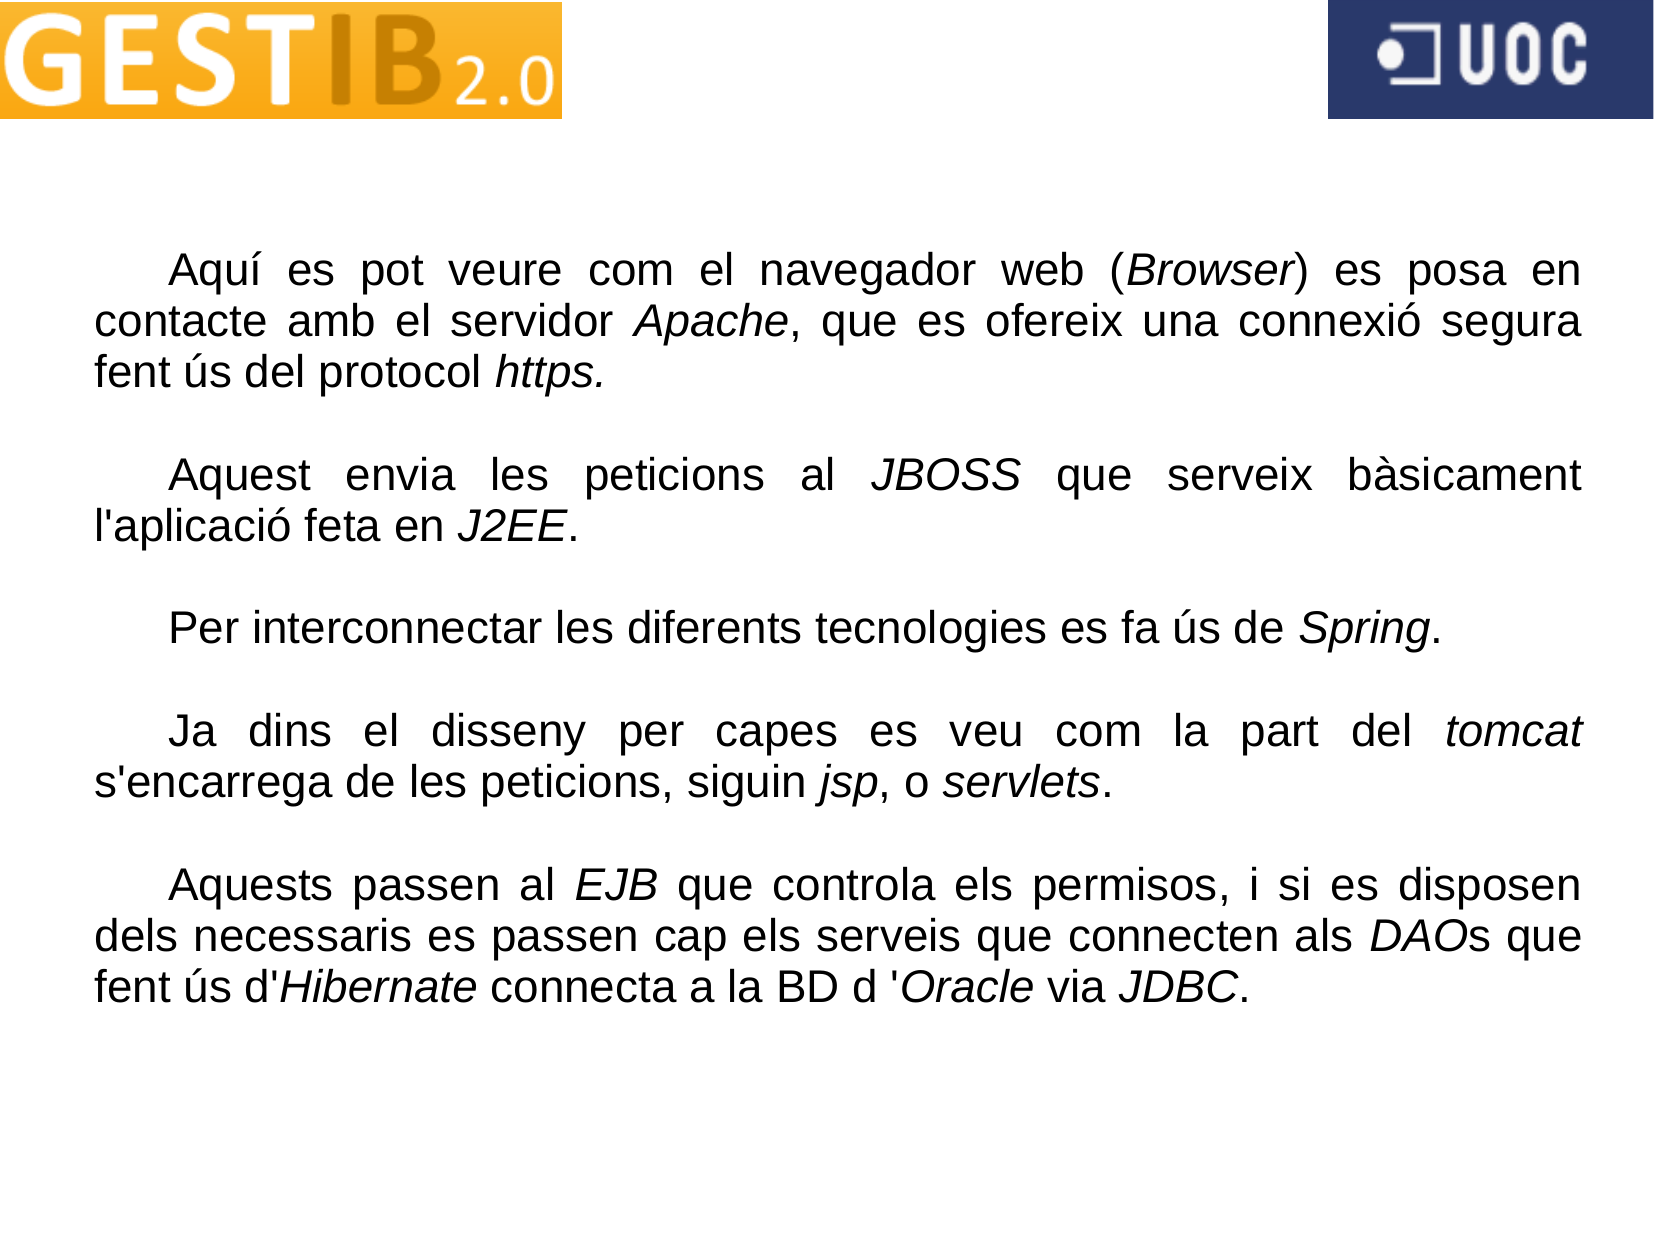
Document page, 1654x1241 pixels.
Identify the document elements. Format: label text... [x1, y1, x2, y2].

subtitle Aquí es pot veure com el navegador web (Browser) es posa en contacte amb el servidor Apache, que es ofereix una connexió segura fent ús del protocol https. Aquest envia les peticions al JBOSS que serveix bàsicament l'aplicació feta en J2EE. Per interconnectar les diferents tecnologies es fa ús de Spring. Ja dins el disseny per capes es veu com la part del tomcat s'encarrega de les peticions, siguin jsp, o servlets. Aquests passen al EJB que controla els permisos, i si es disposen dels necessaris es passen cap els serveis que connecten als DAOs que fent ús d'Hibernate connecta a la BD d 'Oracle via JDBC. [94, 147, 1583, 1109]
picture [1328, 0, 1654, 119]
picture [0, 2, 562, 119]
